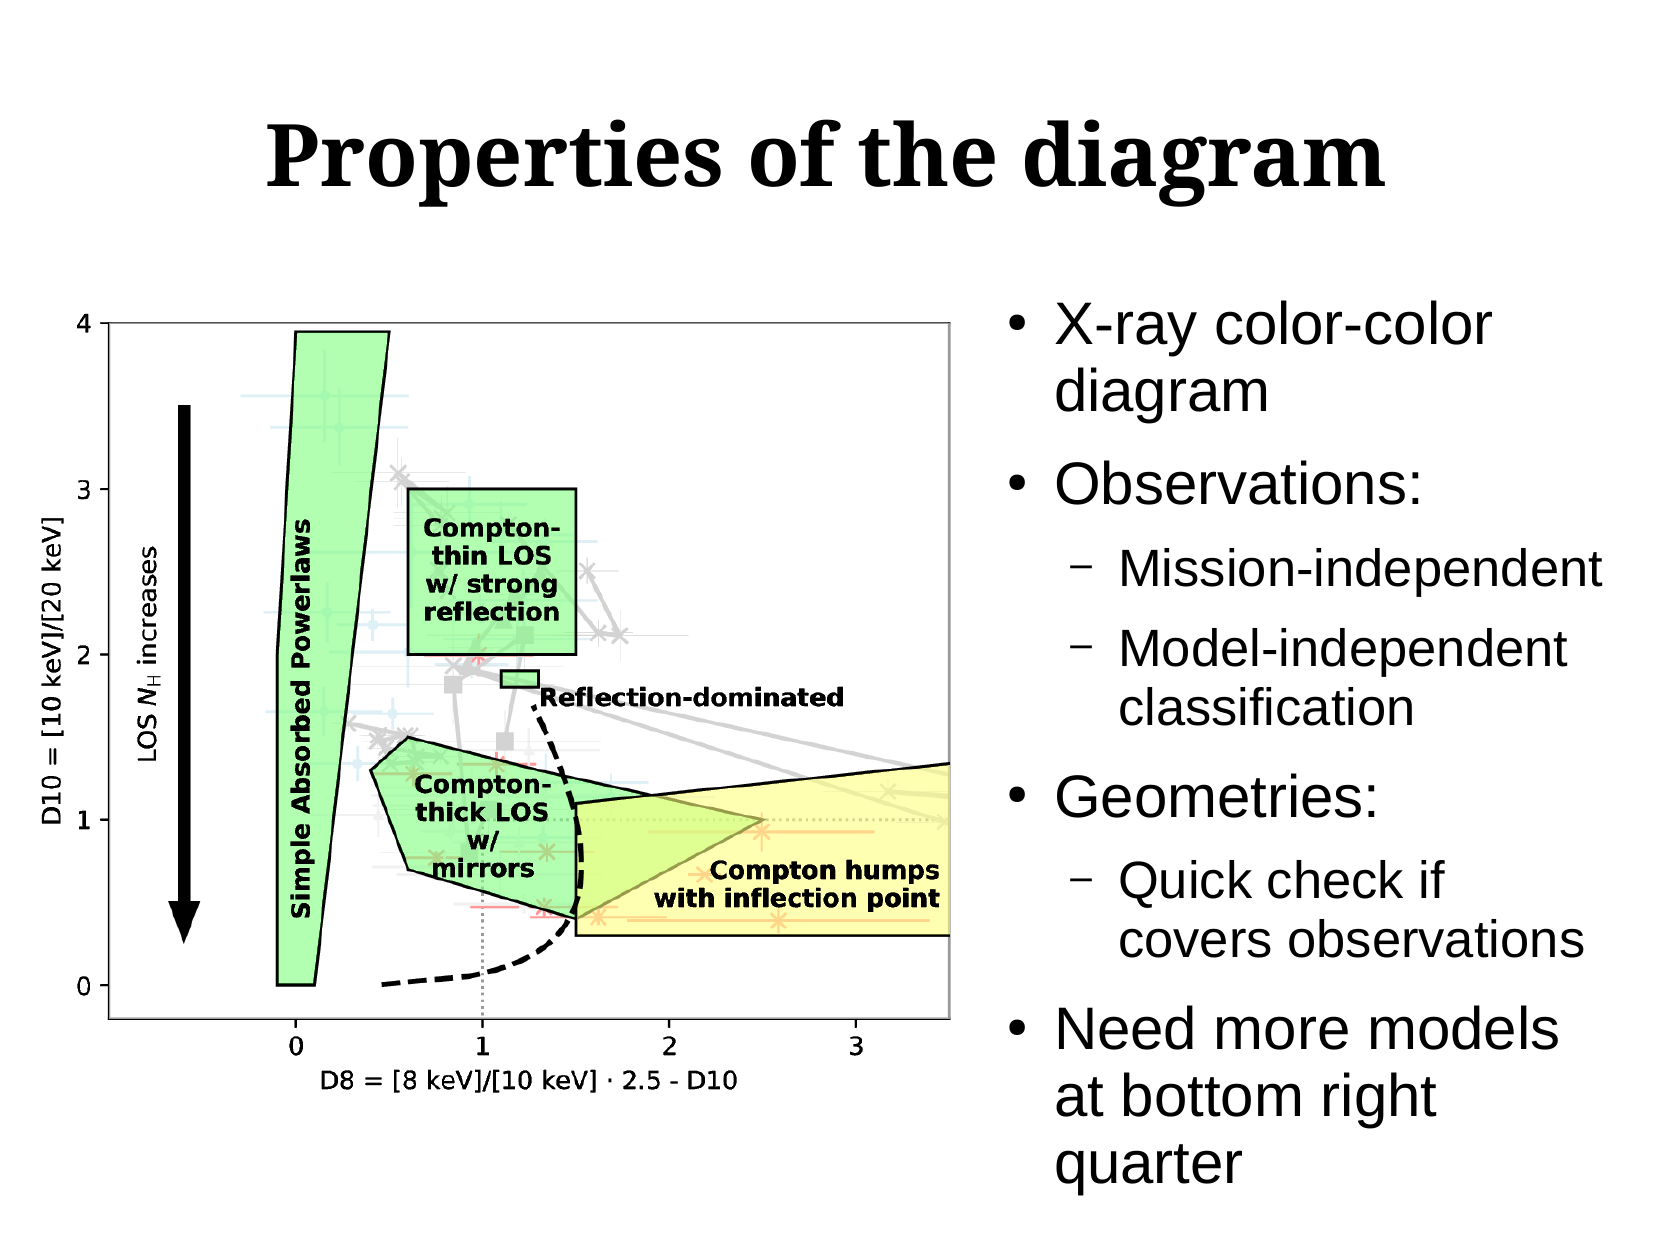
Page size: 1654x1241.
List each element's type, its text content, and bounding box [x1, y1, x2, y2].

list X-ray color-color diagram Observations: Mission-independent Model-independent classification Geometries: Quick check if covers observations Need more models at bottom right quarter [990, 290, 1613, 1201]
title Properties of the diagram [82, 49, 1571, 257]
picture [23, 295, 976, 1113]
